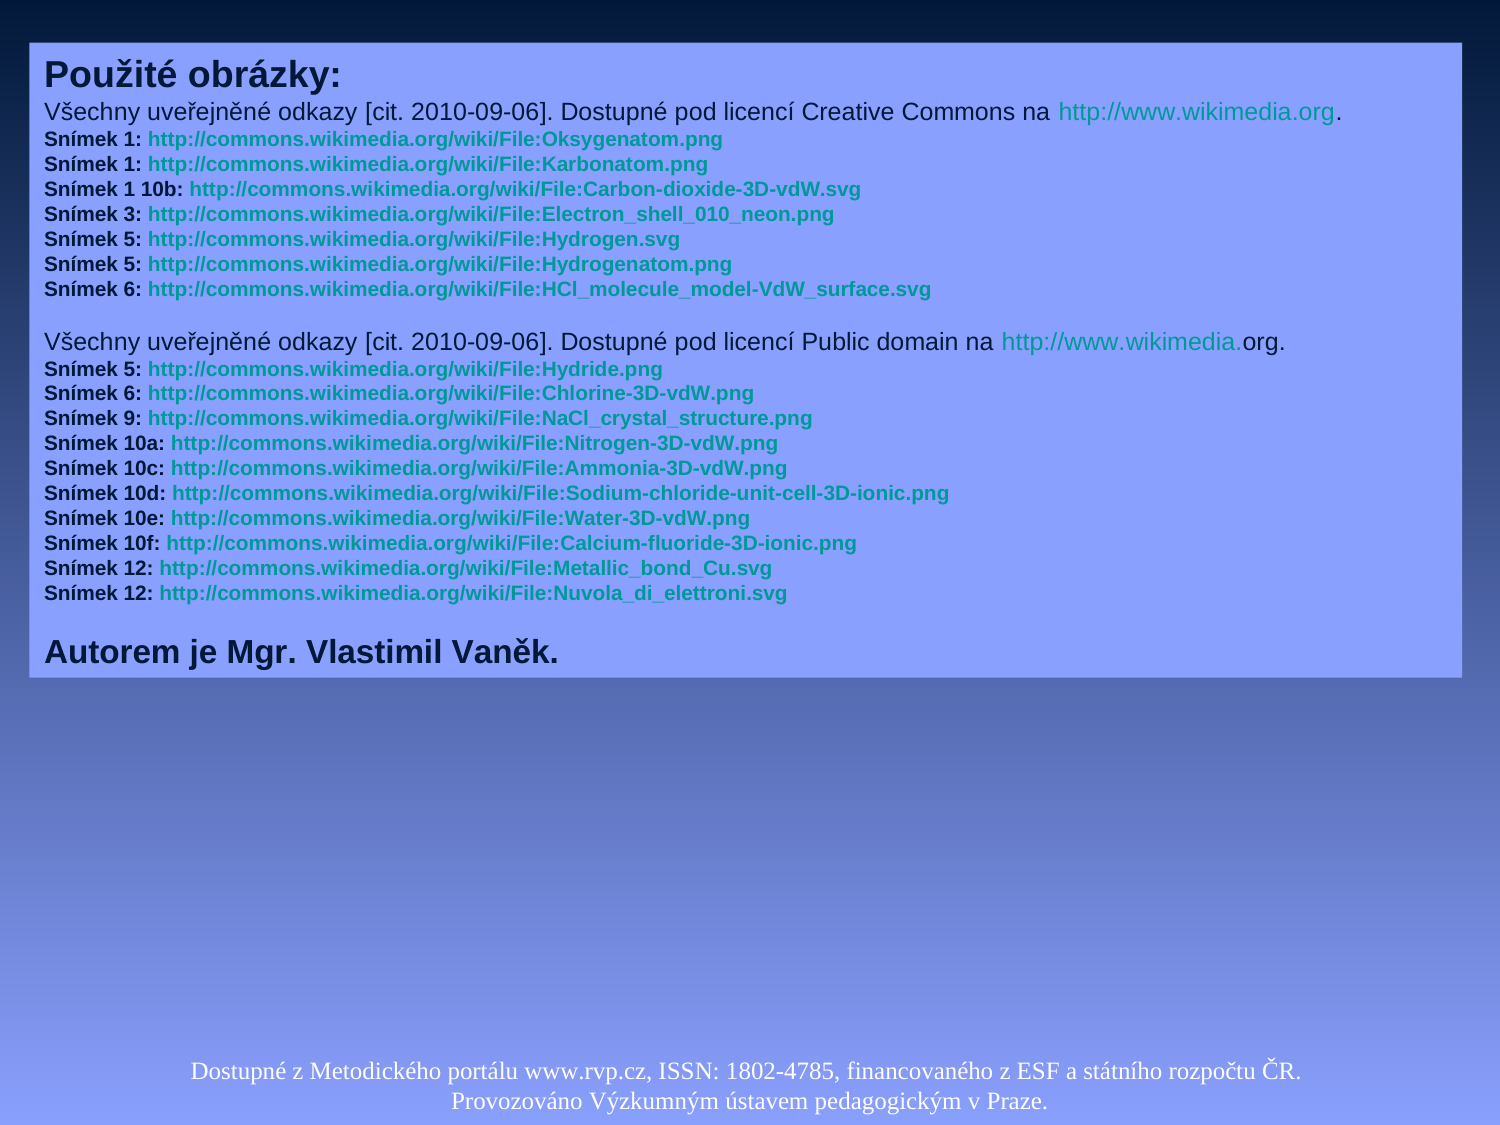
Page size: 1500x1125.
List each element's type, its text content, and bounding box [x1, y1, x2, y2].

text_box Dostupné z Metodického portálu www.rvp.cz, ISSN: 1802-4785, financovaného z ESF a státního rozpočtu ČR. Provozováno Výzkumným ústavem pedagogickým v Praze. [0, 1046, 1500, 1103]
text_box Použité obrázky: Všechny uveřejněné odkazy [cit. 2010-09-06]. Dostupné pod licencí Creative Commons na http://www.wikimedia.org. Snímek 1: http://commons.wikimedia.org/wiki/File:Oksygenatom.png Snímek 1: http://commons.wikimedia.org/wiki/File:Karbonatom.png Snímek 1 10b: http://commons.wikimedia.org/wiki/File:Carbon-dioxide-3D-vdW.svg Snímek 3: http://commons.wikimedia.org/wiki/File:Electron_shell_010_neon.png Snímek 5: http://commons.wikimedia.org/wiki/File:Hydrogen.svg Snímek 5: http://commons.wikimedia.org/wiki/File:Hydrogenatom.png Snímek 6: http://commons.wikimedia.org/wiki/File:HCl_molecule_model-VdW_surface.svg Všechny uveřejněné odkazy [cit. 2010-09-06]. Dostupné pod licencí Public domain na http://www.wikimedia.org. Snímek 5: http://commons.wikimedia.org/wiki/File:Hydride.png Snímek 6: http://commons.wikimedia.org/wiki/File:Chlorine-3D-vdW.png Snímek 9: http://commons.wikimedia.org/wiki/File:NaCl_crystal_structure.png Snímek 10a: http://commons.wikimedia.org/wiki/File:Nitrogen-3D-vdW.png Snímek 10c: http://commons.wikimedia.org/wiki/File:Ammonia-3D-vdW.png Snímek 10d: http://commons.wikimedia.org/wiki/File:Sodium-chloride-unit-cell-3D-ionic.png Snímek 10e: http://commons.wikimedia.org/wiki/File:Water-3D-vdW.png Snímek 10f: http://commons.wikimedia.org/wiki/File:Calcium-fluoride-3D-ionic.png Snímek 12: http://commons.wikimedia.org/wiki/File:Metallic_bond_Cu.svg Snímek 12: http://commons.wikimedia.org/wiki/File:Nuvola_di_elettroni.svg Autorem je Mgr. Vlastimil Vaněk. [29, 42, 1463, 678]
